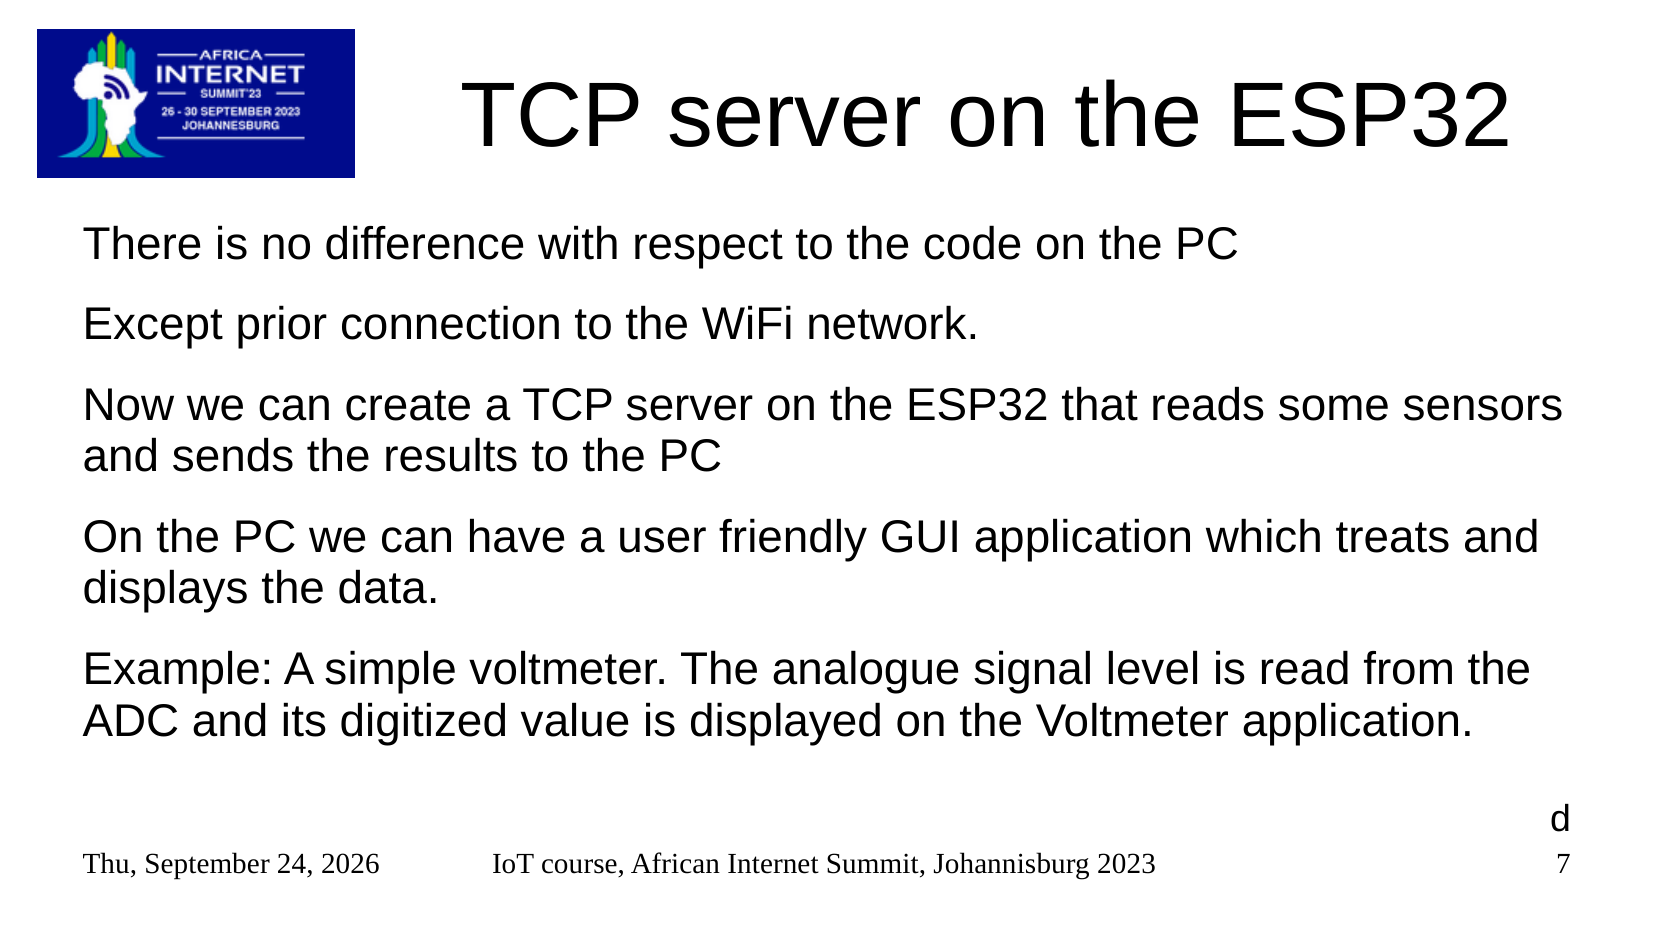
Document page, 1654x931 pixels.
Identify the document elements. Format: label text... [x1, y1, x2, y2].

list There is no difference with respect to the code on the PC Except prior connection to the WiFi network. Now we can create a TCP server on the ESP32 that reads some sensors and sends the results to the PC On the PC we can have a user friendly GUI application which treats and displays the data. Example: A simple voltmeter. The analogue signal level is read from the ADC and its digitized value is displayed on the Voltmeter application. [82, 217, 1571, 758]
text_box d [1535, 790, 1586, 847]
picture [37, 29, 355, 178]
title TCP server on the ESP32 [403, 37, 1571, 193]
